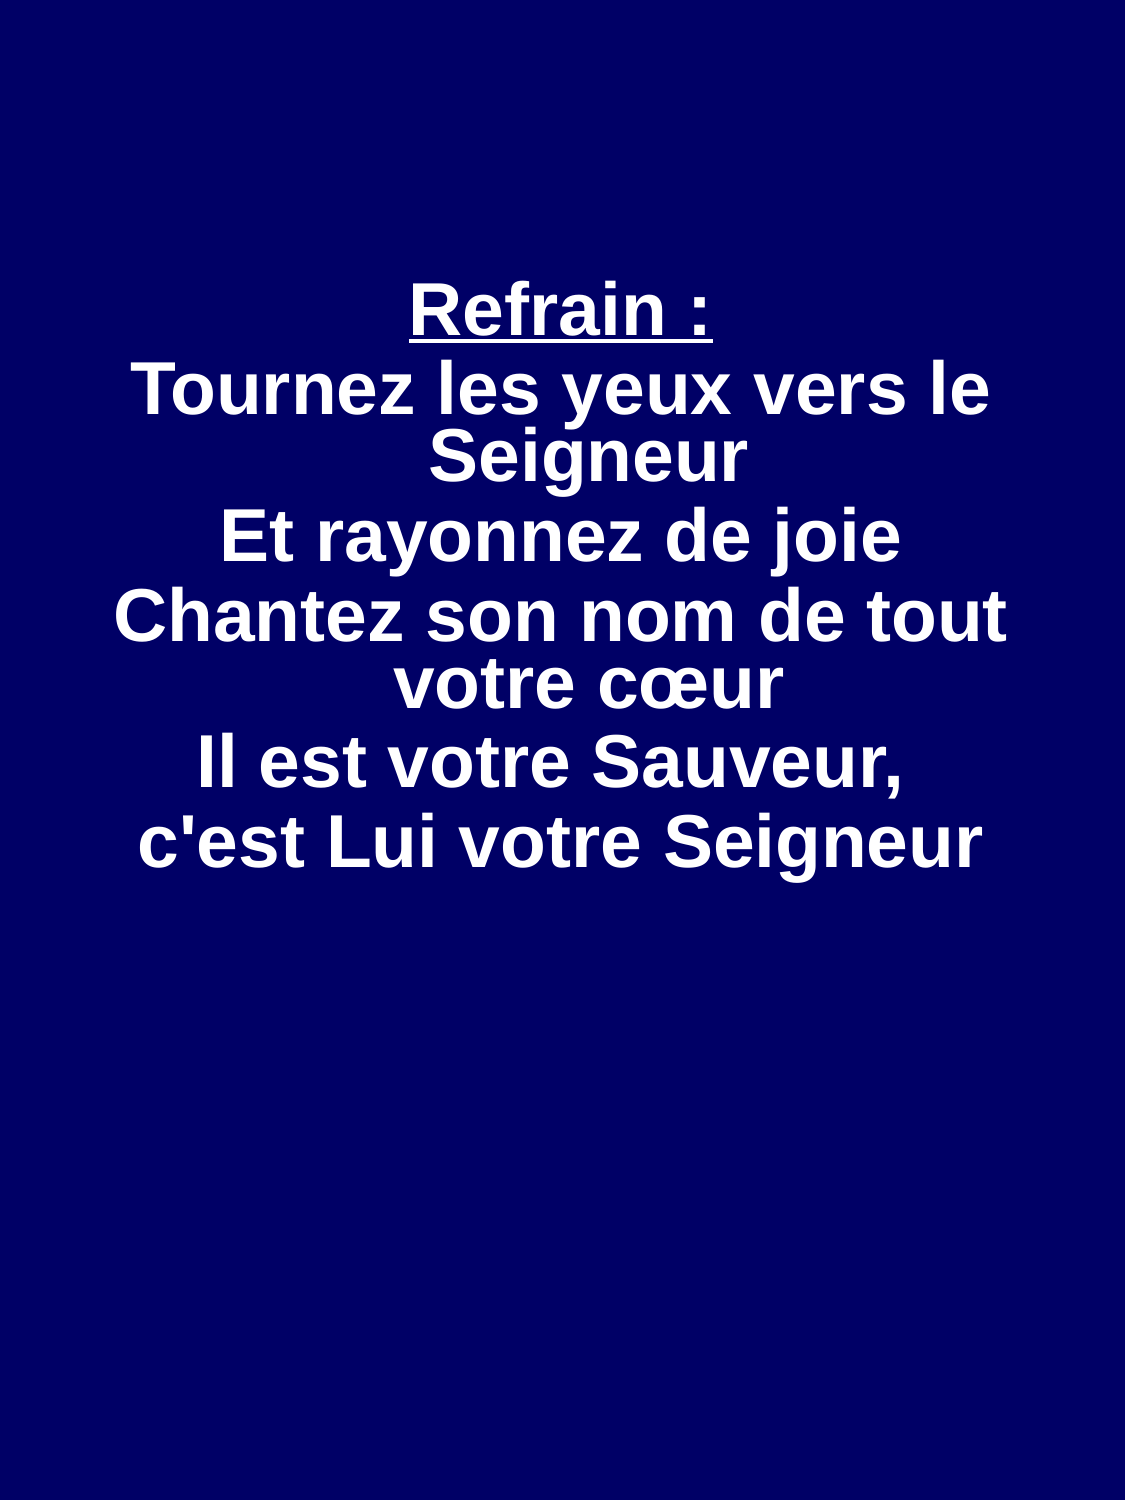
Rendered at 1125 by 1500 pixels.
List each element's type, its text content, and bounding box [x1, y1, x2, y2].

text_box Refrain : Tournez les yeux vers le Seigneur Et rayonnez de joie Chantez son nom de tout votre cœur Il est votre Sauveur, c'est Lui votre Seigneur [11, 35, 1111, 1441]
